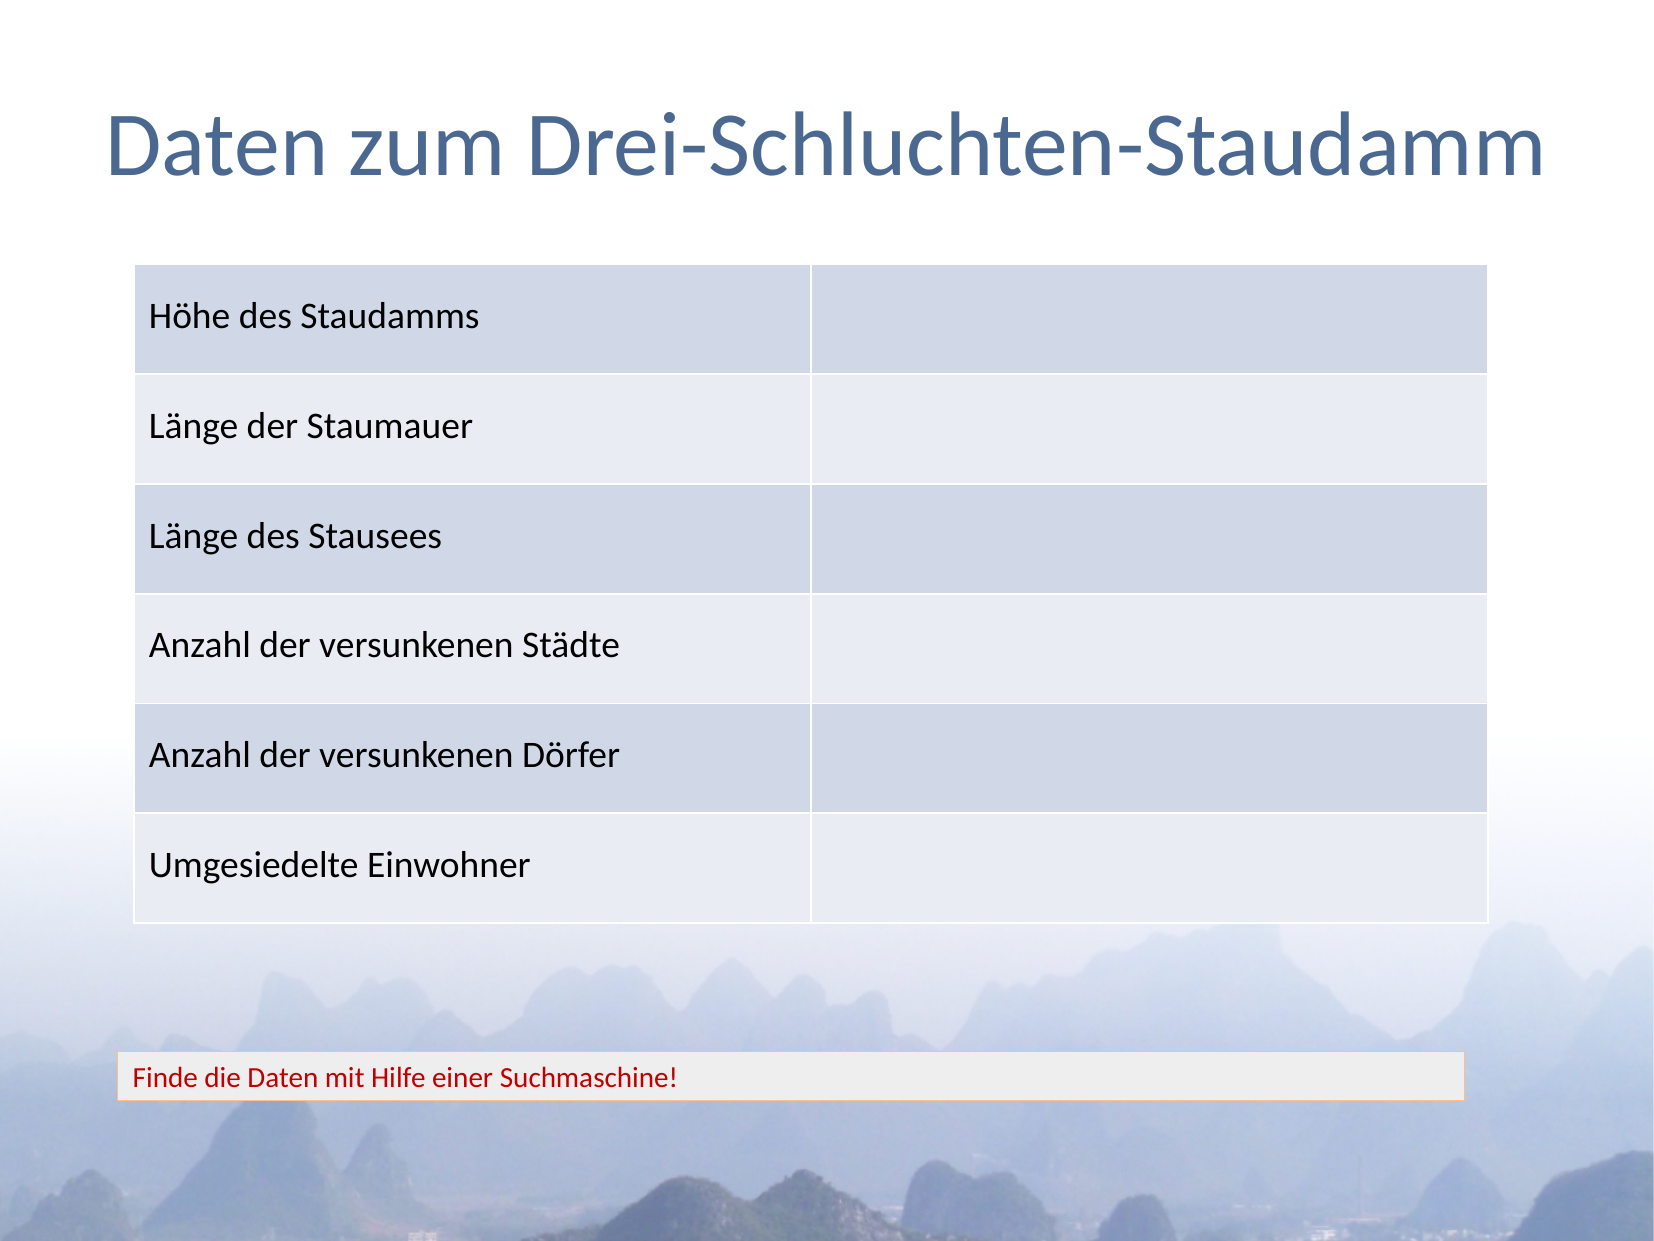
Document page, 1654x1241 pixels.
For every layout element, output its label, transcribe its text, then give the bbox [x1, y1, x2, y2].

table_cell Länge des Stausees [135, 485, 810, 593]
text_box Finde die Daten mit Hilfe einer Suchmaschine! [117, 1051, 1465, 1101]
table_cell [812, 375, 1487, 483]
picture [0, 3, 1654, 1241]
title Daten zum Drei-Schluchten-Staudamm [82, 49, 1571, 257]
table_cell [812, 595, 1487, 703]
table_cell Umgesiedelte Einwohner [135, 814, 810, 922]
table_cell [812, 704, 1487, 812]
table_header Höhe des Staudamms [135, 265, 810, 373]
table_cell [812, 485, 1487, 593]
table_cell Anzahl der versunkenen Städte [135, 595, 810, 703]
table_header [812, 265, 1487, 373]
table_cell [812, 814, 1487, 922]
table_cell Länge der Staumauer [135, 375, 810, 483]
table_cell Anzahl der versunkenen Dörfer [135, 704, 810, 812]
